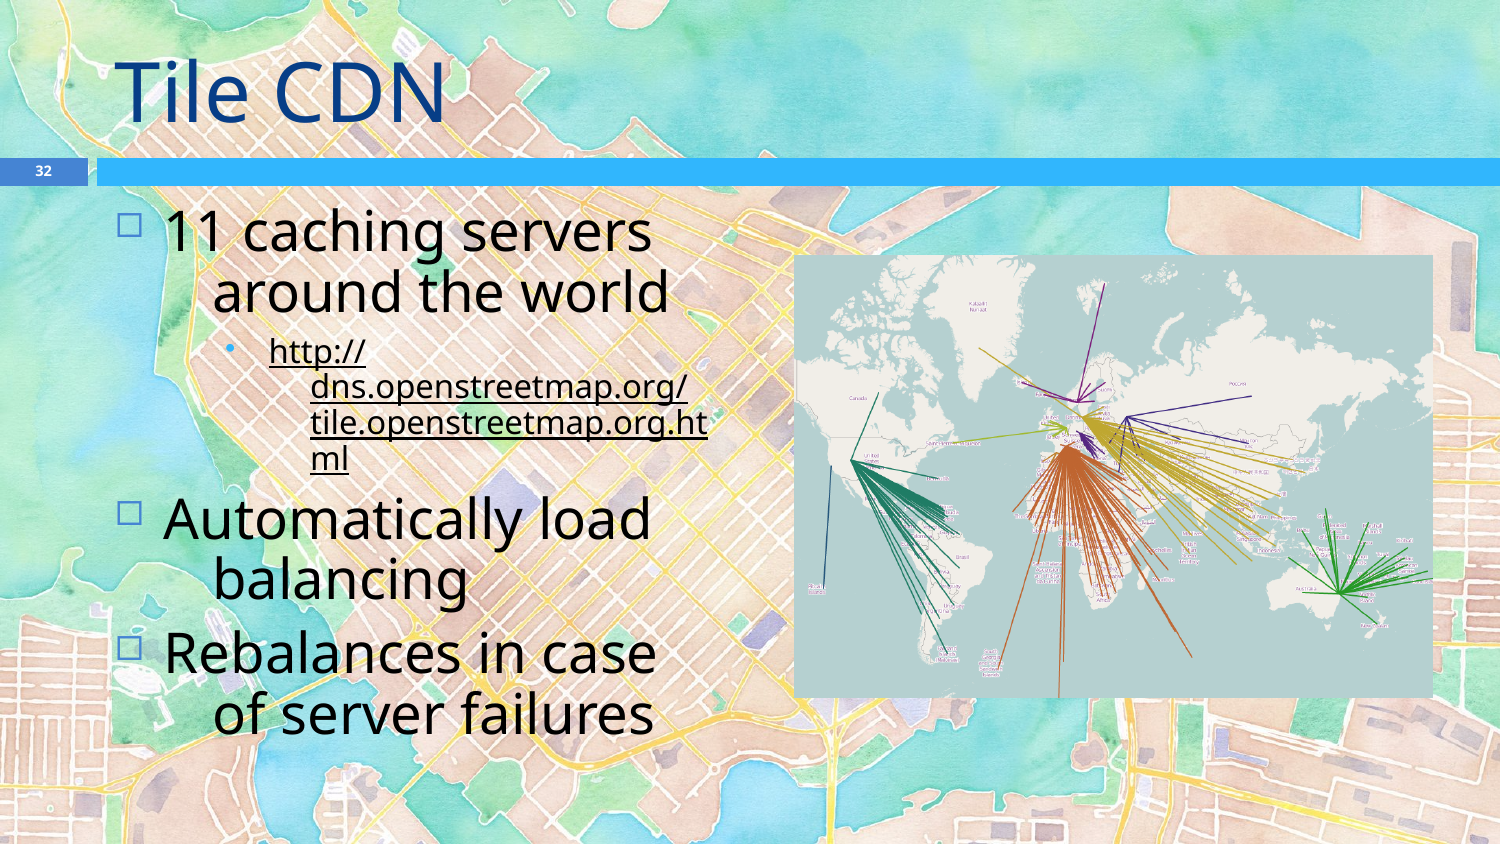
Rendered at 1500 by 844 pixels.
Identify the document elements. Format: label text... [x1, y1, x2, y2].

list 11 caching servers around the world http://dns.openstreetmap.org/ tile.openstreetmap.org.html Automatically load balancing Rebalances in case of server failures [99, 195, 738, 759]
title Tile CDN [99, 28, 1438, 151]
text_box ‹#› [0, 156, 88, 187]
picture [794, 255, 1433, 698]
